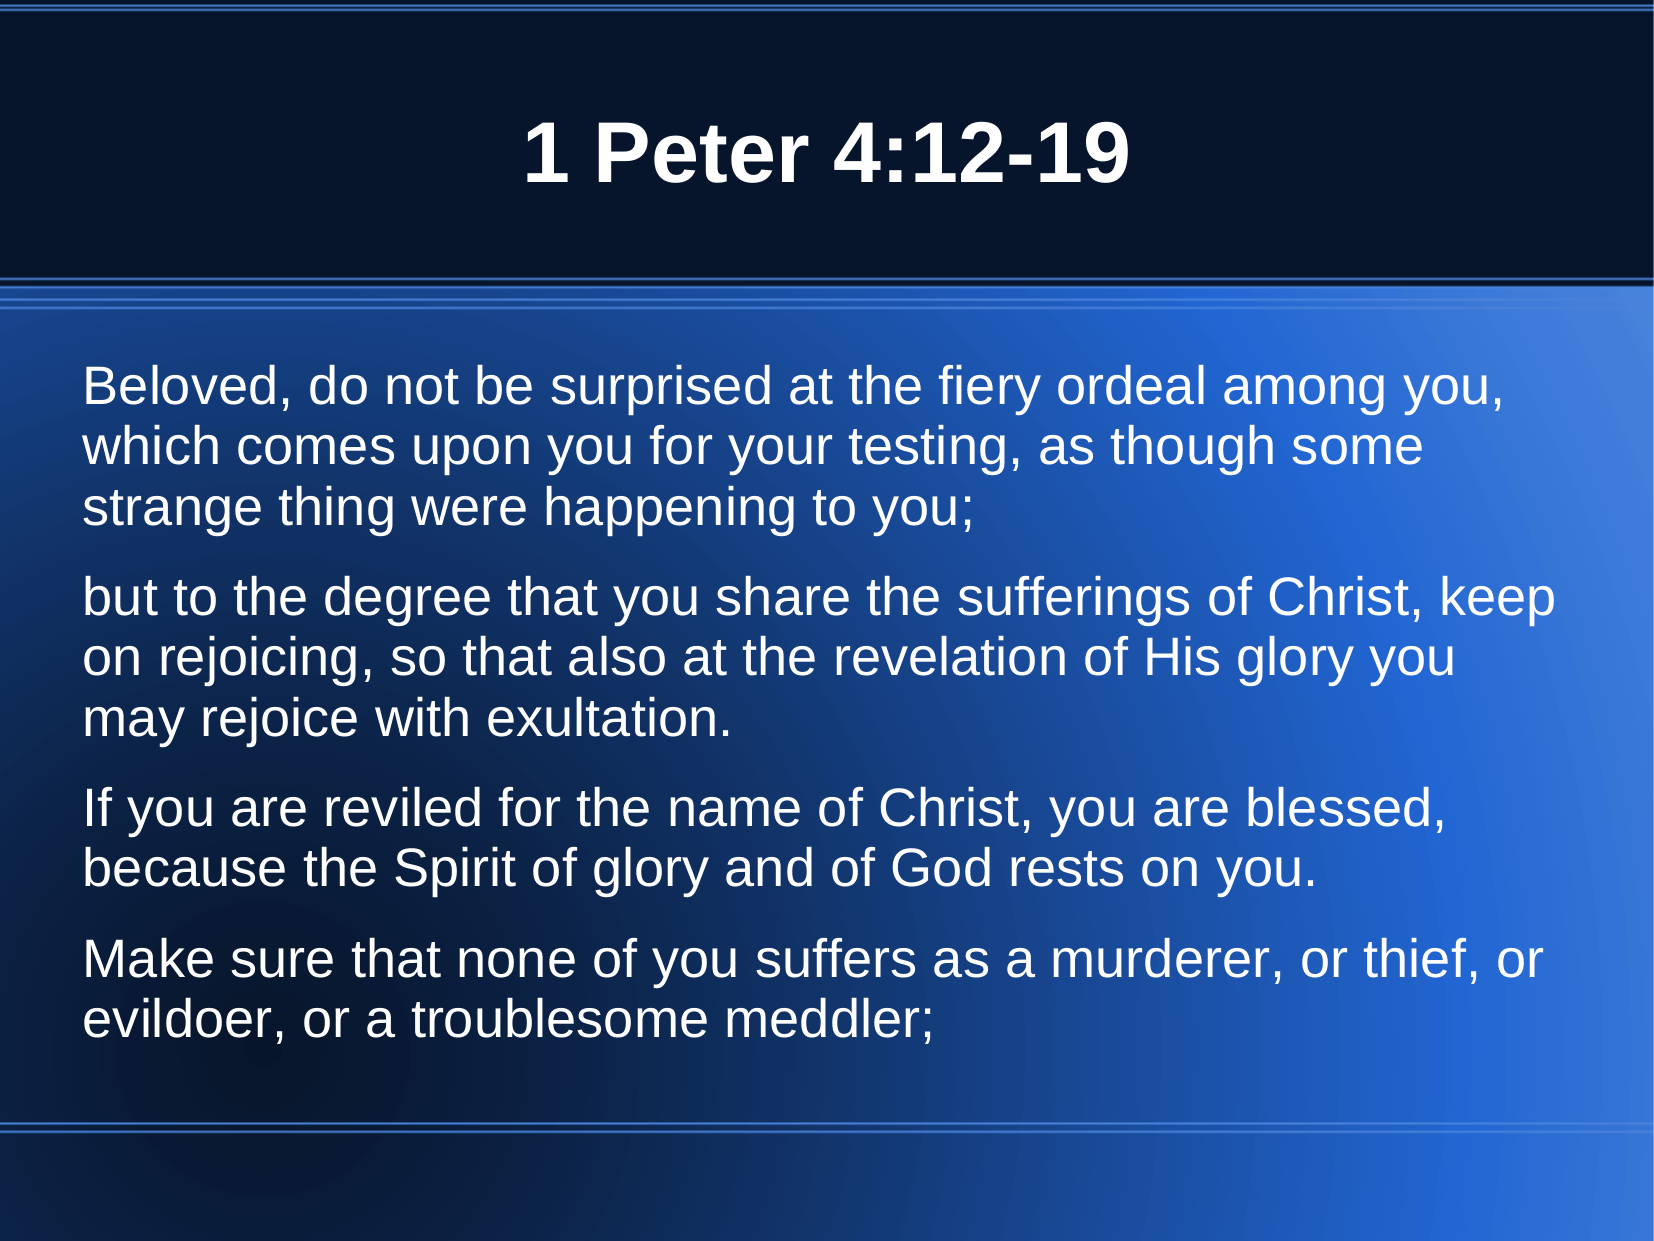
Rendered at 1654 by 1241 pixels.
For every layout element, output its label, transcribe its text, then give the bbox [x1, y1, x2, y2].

list Beloved, do not be surprised at the fiery ordeal among you, which comes upon you for your testing, as though some strange thing were happening to you; but to the degree that you share the sufferings of Christ, keep on rejoicing, so that also at the revelation of His glory you may rejoice with exultation. If you are reviled for the name of Christ, you are blessed, because the Spirit of glory and of God rests on you. Make sure that none of you suffers as a murderer, or thief, or evildoer, or a troublesome meddler; [82, 355, 1571, 1154]
title 1 Peter 4:12-19 [82, 49, 1571, 257]
picture [0, 0, 1654, 1241]
